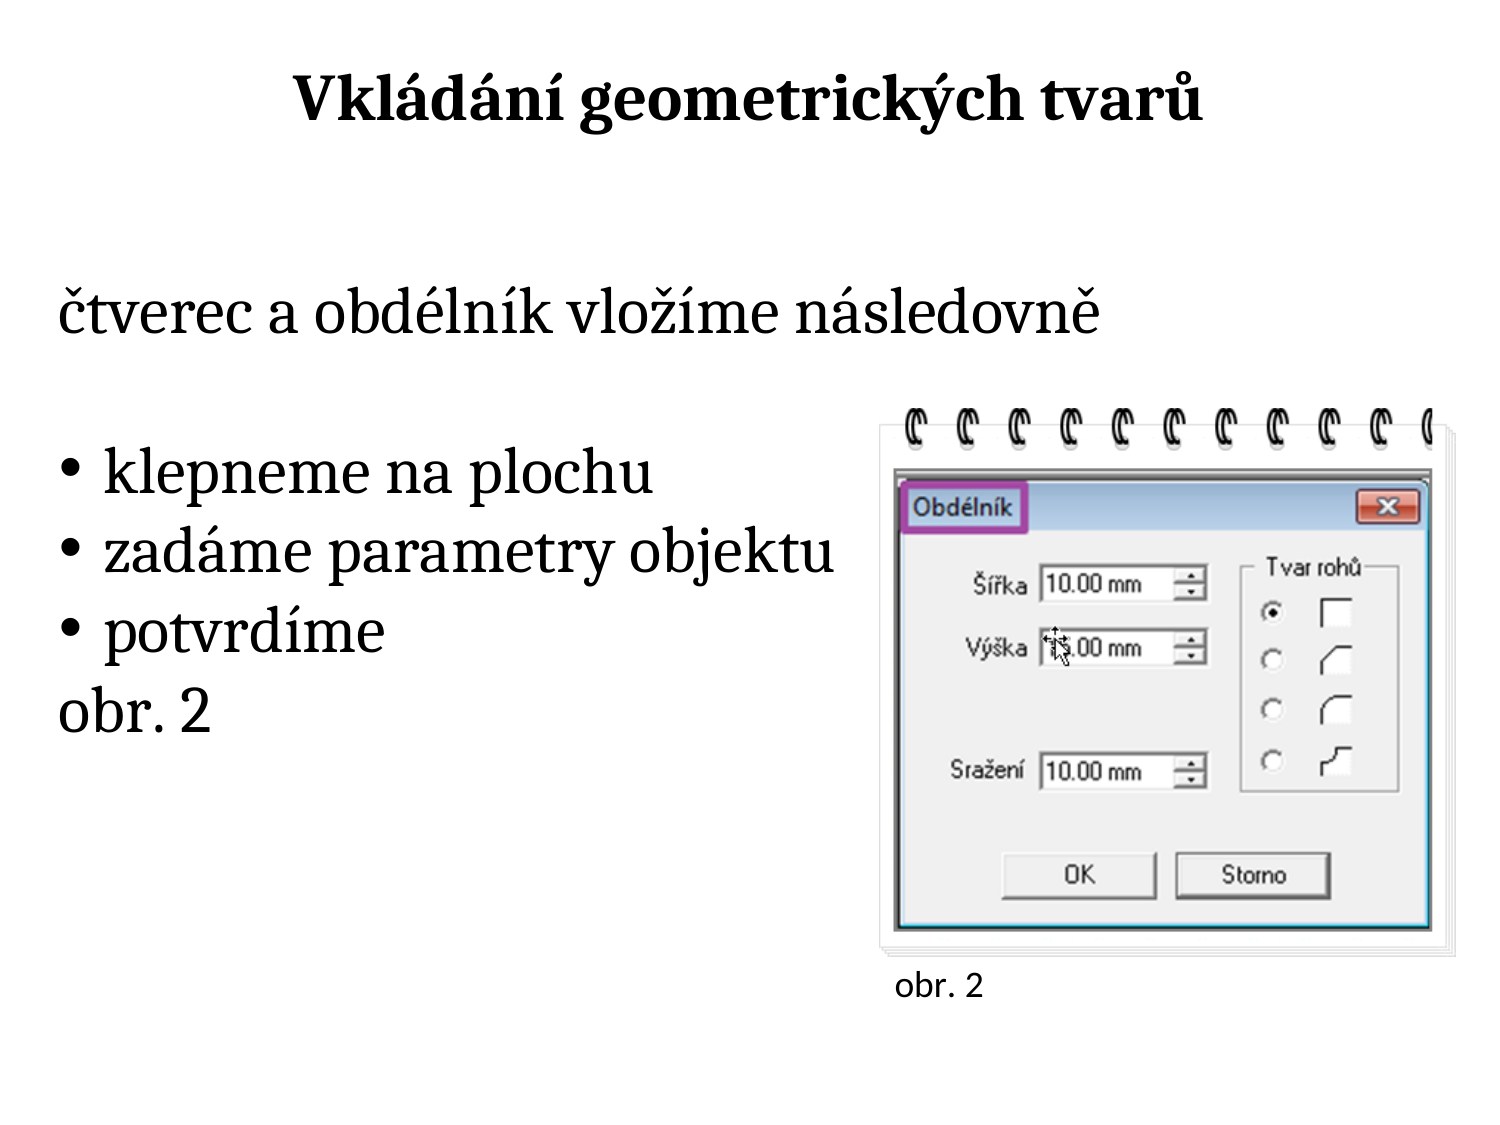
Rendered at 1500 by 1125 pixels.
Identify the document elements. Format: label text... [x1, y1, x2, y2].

picture [879, 408, 1456, 957]
text_box čtverec a obdélník vložíme následovně klepneme na plochu zadáme parametry objektu potvrdíme obr. 2 [0, 258, 1500, 994]
text_box obr. 2 [879, 957, 1353, 1013]
title Vkládání geometrických tvarů [0, 0, 1500, 188]
